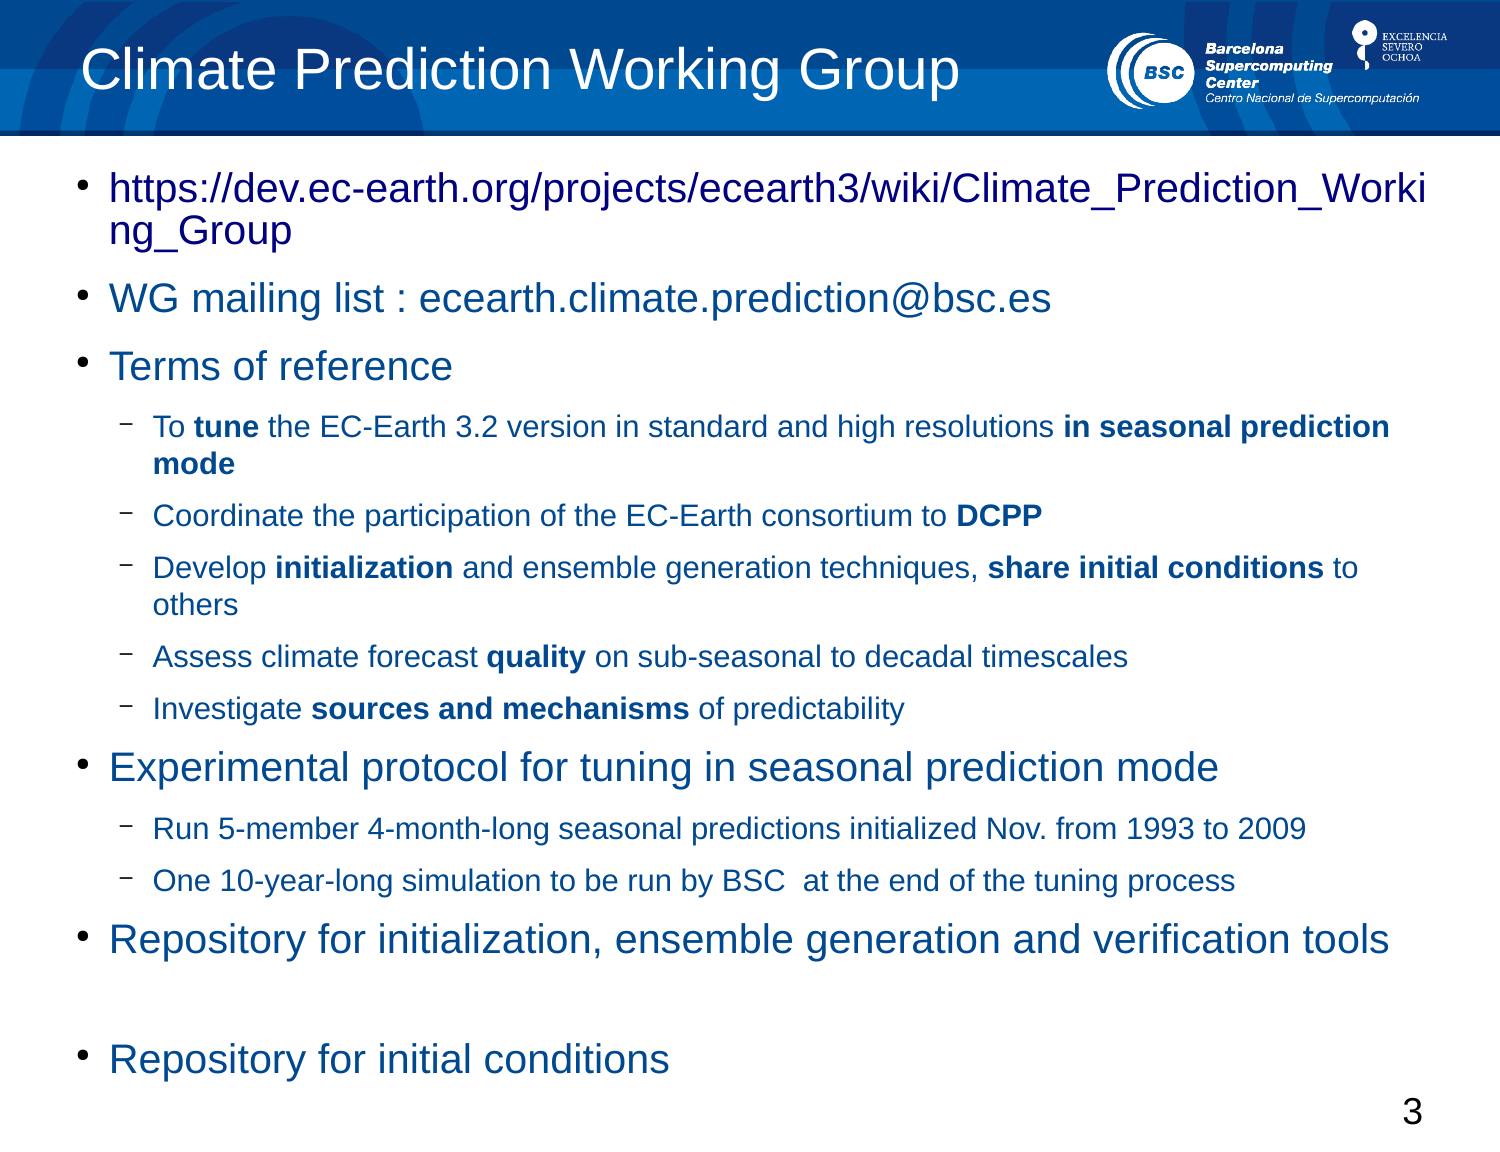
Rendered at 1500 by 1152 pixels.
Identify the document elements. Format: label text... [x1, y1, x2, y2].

picture [0, 0, 1500, 136]
title Climate Prediction Working Group [65, 23, 1081, 139]
list https://dev.ec-earth.org/projects/ecearth3/wiki/Climate_Prediction_Working_Group WG mailing list : ecearth.climate.prediction@bsc.es Terms of reference To tune the EC-Earth 3.2 version in standard and high resolutions in seasonal prediction mode Coordinate the participation of the EC-Earth consortium to DCPP Develop initialization and ensemble generation techniques, share initial conditions to others Assess climate forecast quality on sub-seasonal to decadal timescales Investigate sources and mechanisms of predictability Experimental protocol for tuning in seasonal prediction mode Run 5-member 4-month-long seasonal predictions initialized Nov. from 1993 to 2009 One 10-year-long simulation to be run by BSC at the end of the tuning process Repository for initialization, ensemble generation and verification tools Repository for initial conditions [64, 161, 1432, 1123]
